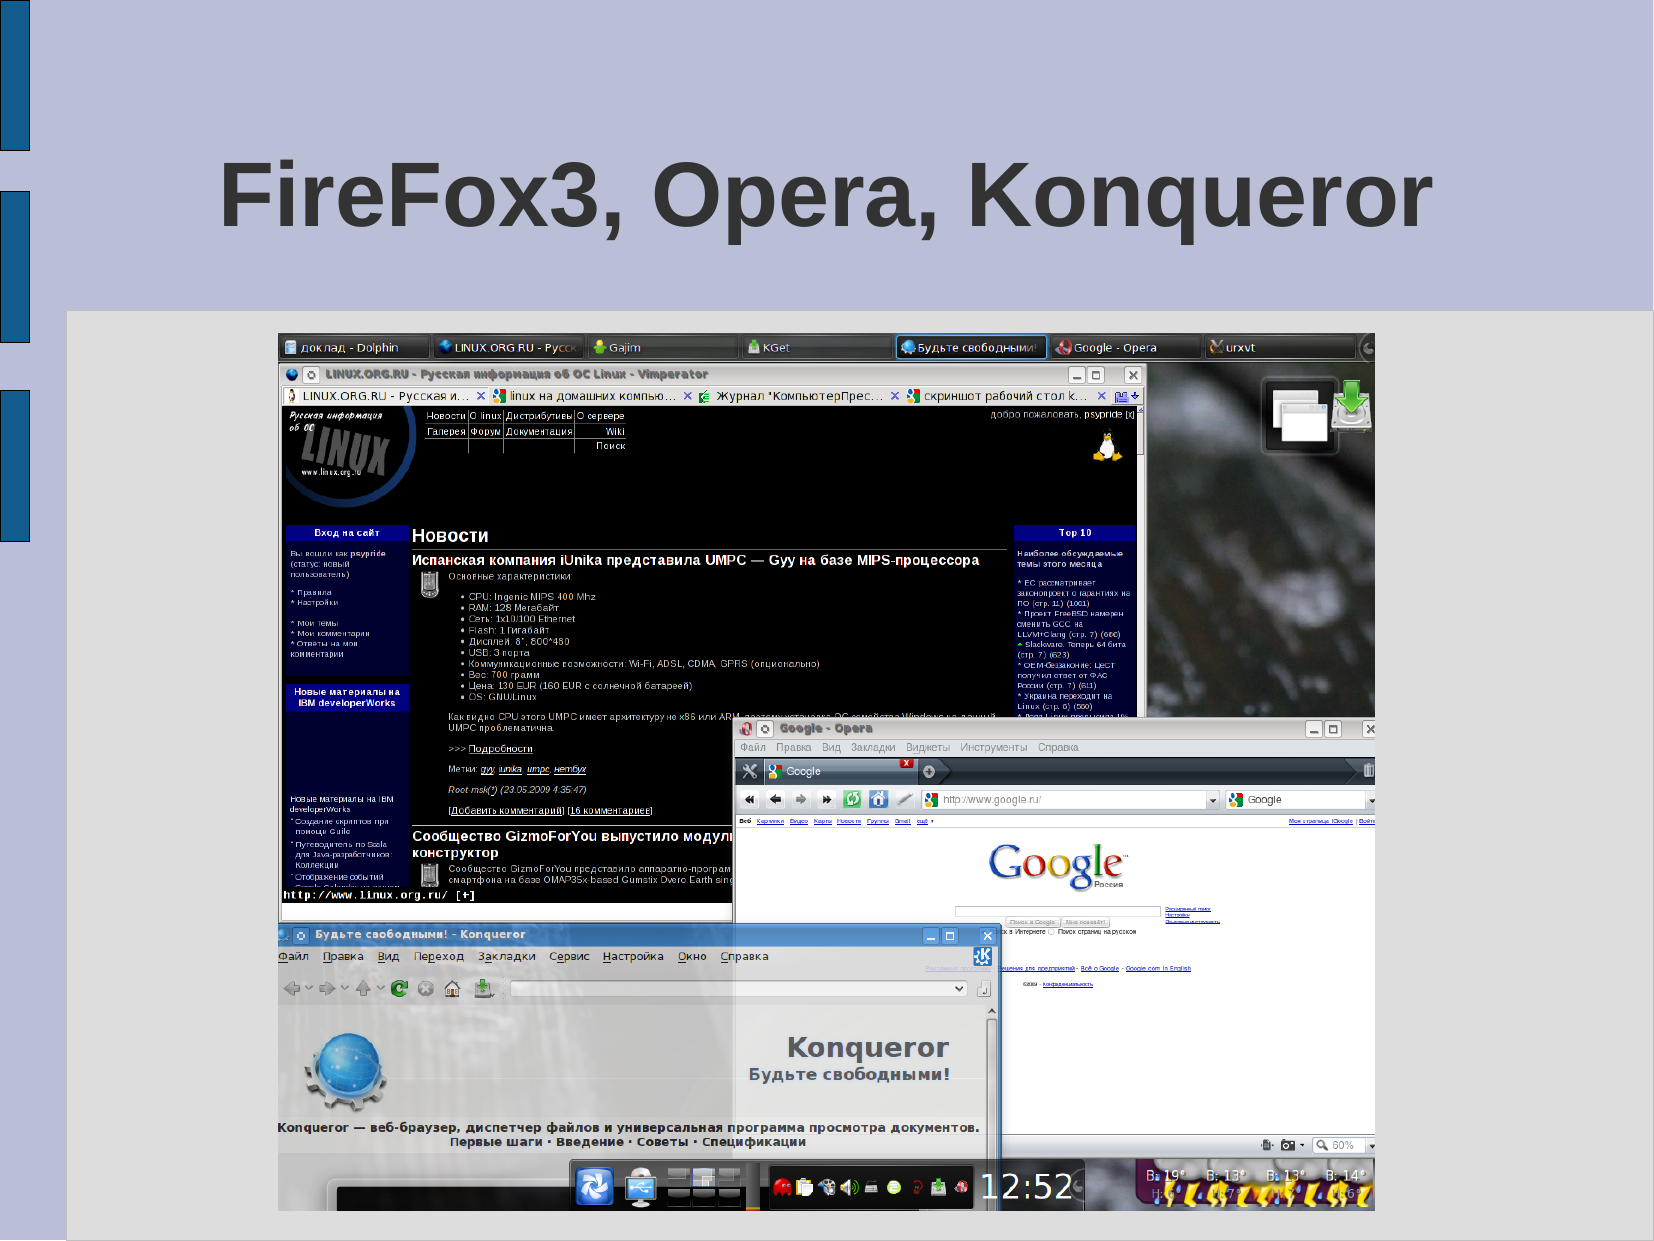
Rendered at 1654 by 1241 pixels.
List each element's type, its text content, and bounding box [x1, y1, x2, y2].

title FireFox3, Opera, Konqueror [121, 98, 1534, 291]
picture [278, 333, 1375, 1211]
